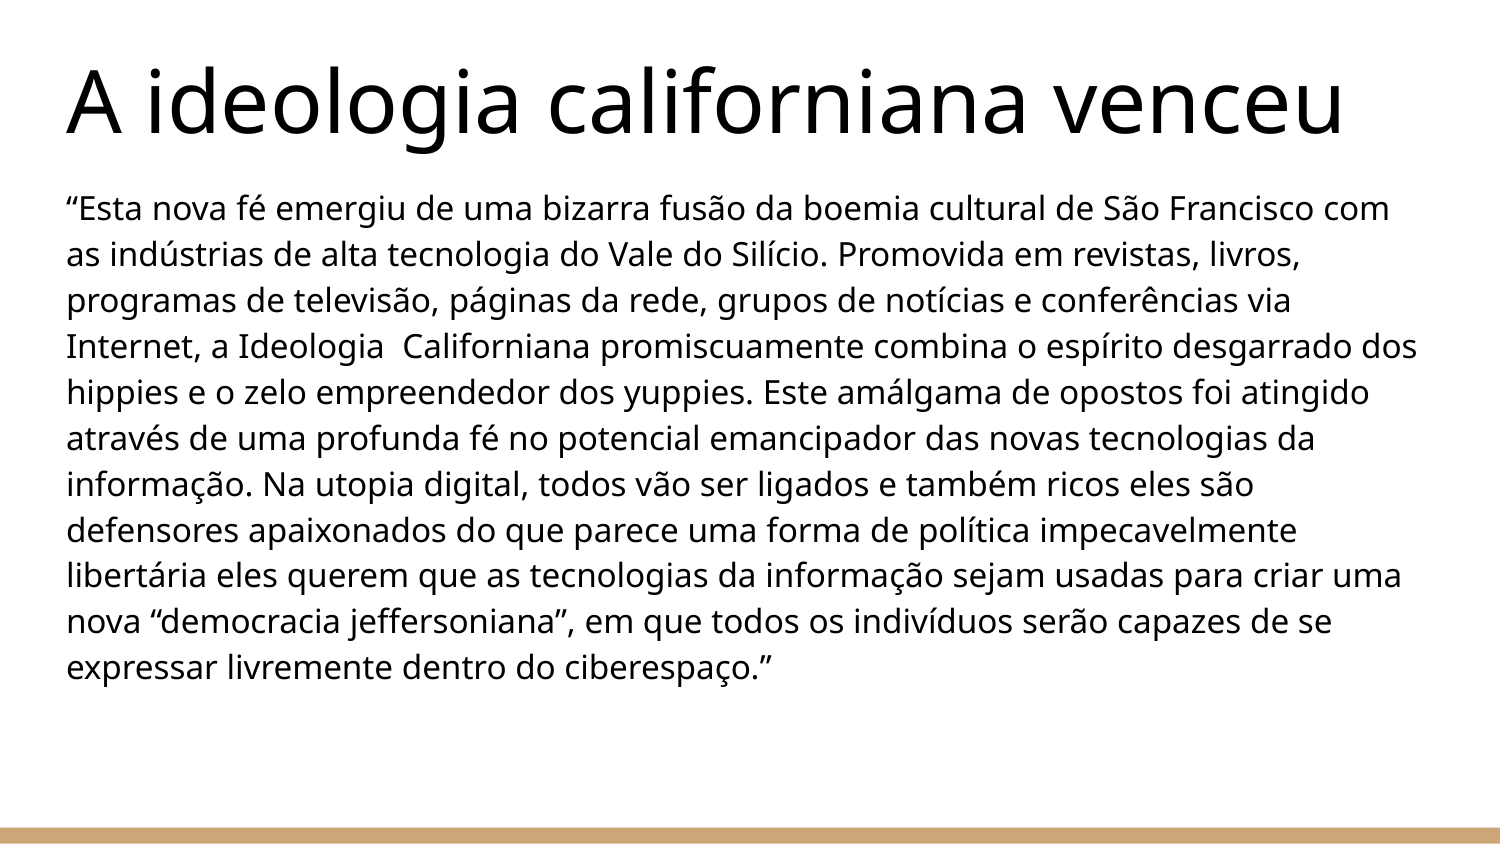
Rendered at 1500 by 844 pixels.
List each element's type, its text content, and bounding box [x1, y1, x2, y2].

list “Esta nova fé emergiu de uma bizarra fusão da boemia cultural de São Francisco com as indústrias de alta tecnologia do Vale do Silício. Promovida em revistas, livros, programas de televisão, páginas da rede, grupos de notícias e conferências via Internet, a Ideologia Californiana promiscuamente combina o espírito desgarrado dos hippies e o zelo empreendedor dos yuppies. Este amálgama de opostos foi atingido através de uma profunda fé no potencial emancipador das novas tecnologias da informação. Na utopia digital, todos vão ser ligados e também ricos eles são defensores apaixonados do que parece uma forma de política impecavelmente libertária eles querem que as tecnologias da informação sejam usadas para criar uma nova “democracia jeffersoniana”, em que todos os indivíduos serão capazes de se expressar livremente dentro do ciberespaço.” [51, 166, 1449, 717]
title A ideologia californiana venceu [51, 30, 1449, 166]
